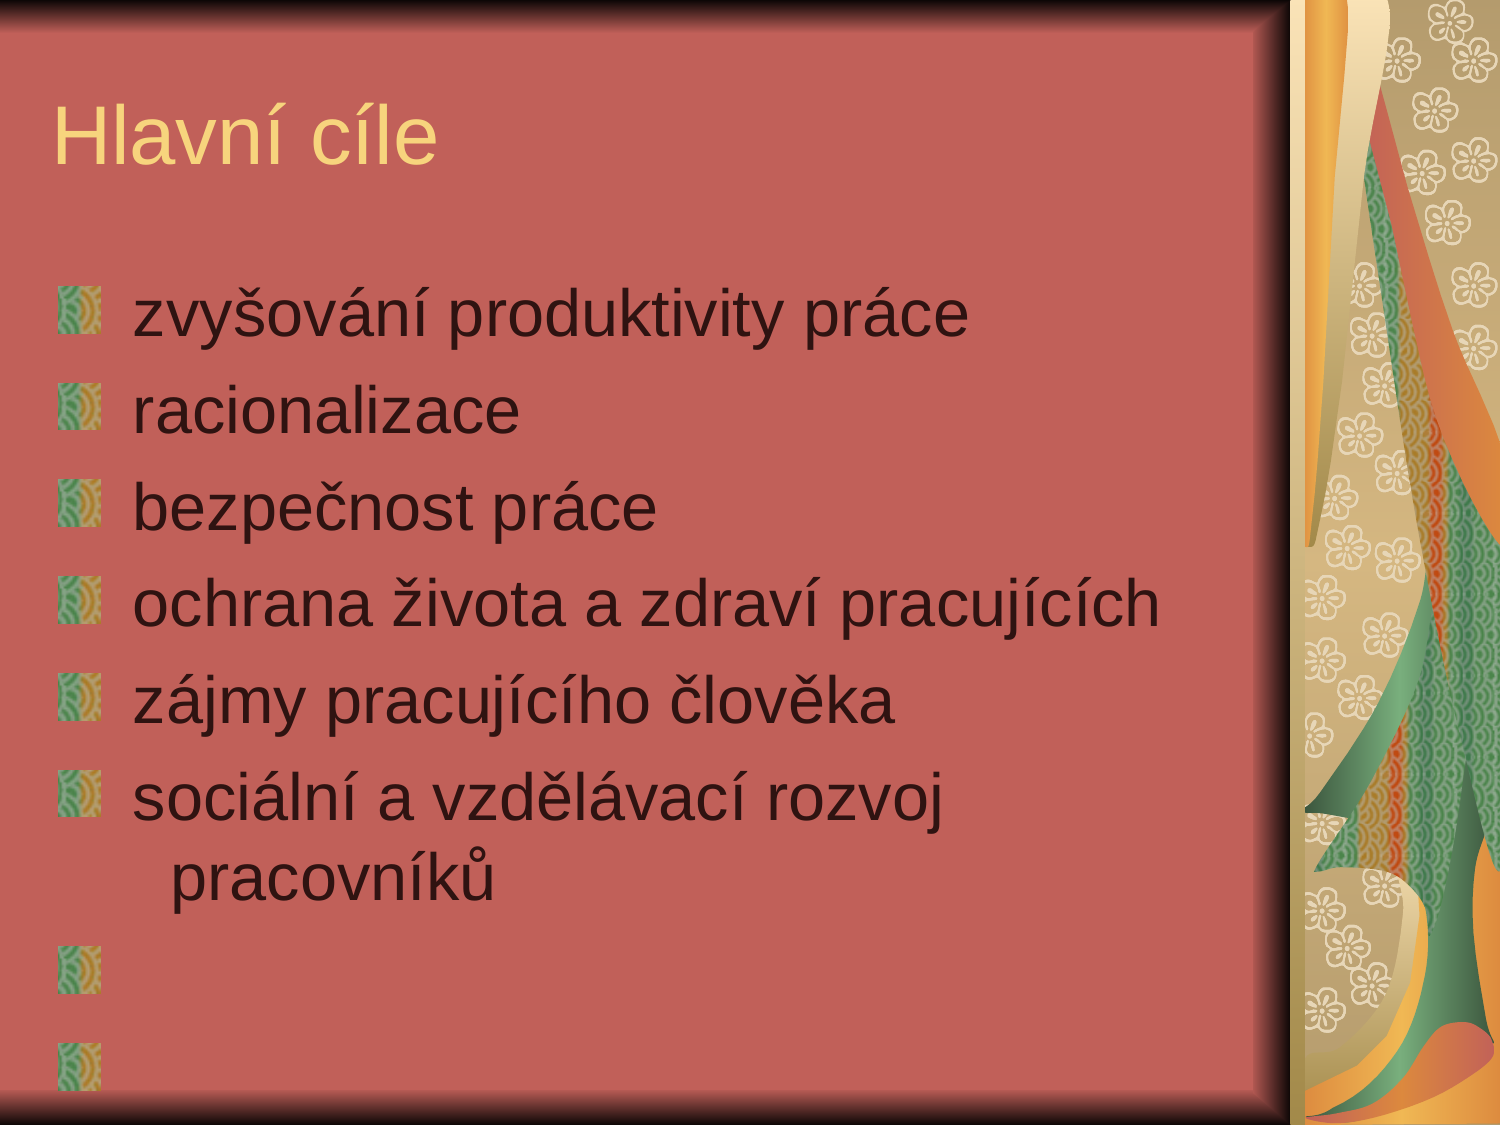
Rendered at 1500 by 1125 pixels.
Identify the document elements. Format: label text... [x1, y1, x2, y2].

title Hlavní cíle [35, 37, 1263, 225]
list zvyšování produktivity práce racionalizace bezpečnost práce ochrana života a zdraví pracujících zájmy pracujícího člověka sociální a vzdělávací rozvoj pracovníků [43, 262, 1255, 1001]
